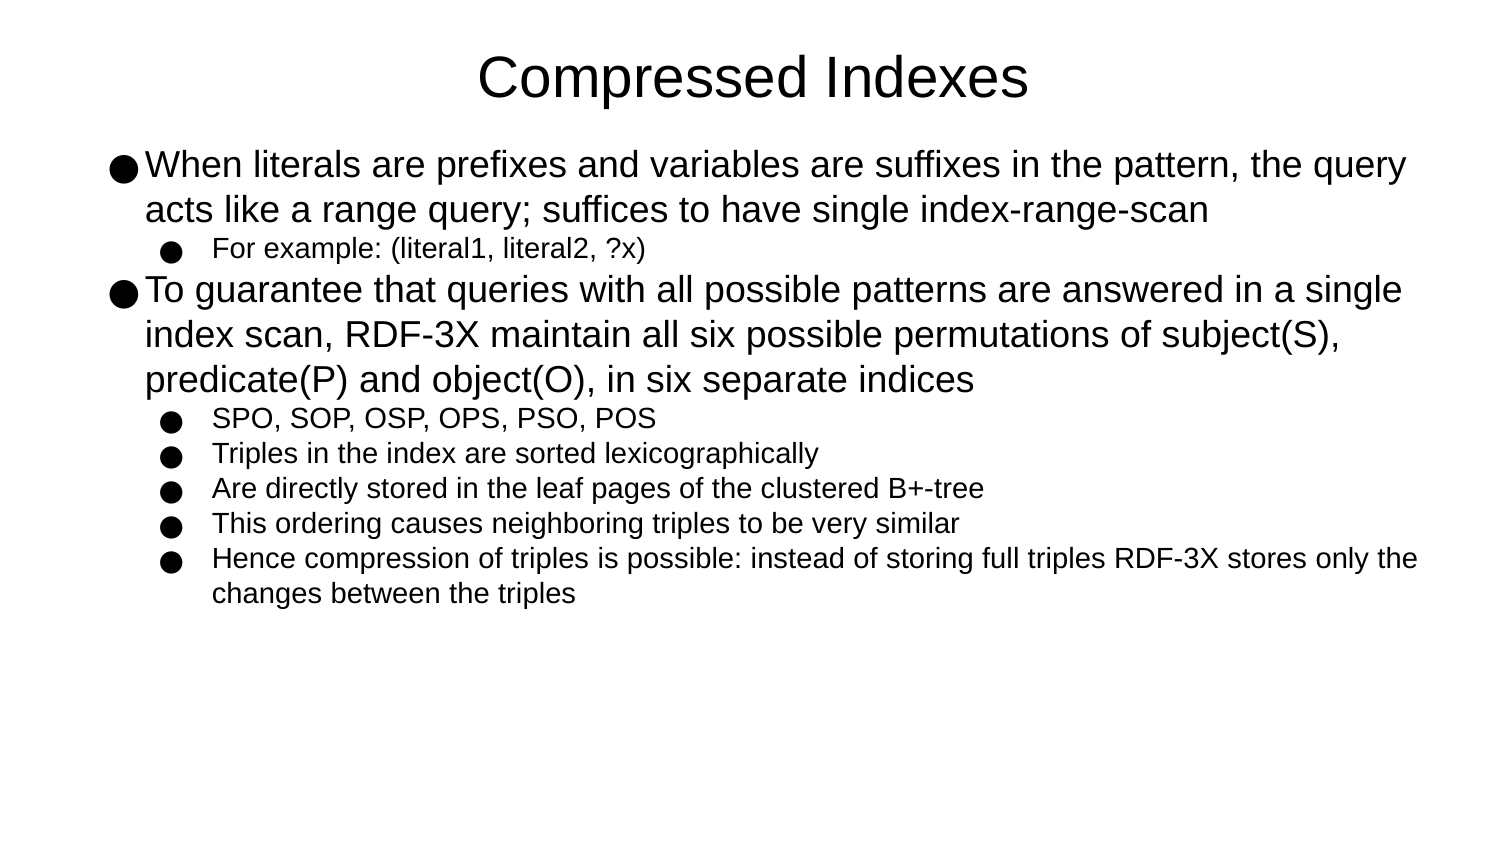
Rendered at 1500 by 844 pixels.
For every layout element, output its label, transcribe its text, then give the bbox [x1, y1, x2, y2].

text_box When literals are prefixes and variables are suffixes in the pattern, the query acts like a range query; suffices to have single index-range-scan For example: (literal1, literal2, ?x) To guarantee that queries with all possible patterns are answered in a single index scan, RDF-3X maintain all six possible permutations of subject(S), predicate(P) and object(O), in six separate indices SPO, SOP, OSP, OPS, PSO, POS Triples in the index are sorted lexicographically Are directly stored in the leaf pages of the clustered B+-tree This ordering causes neighboring triples to be very similar Hence compression of triples is possible: instead of storing full triples RDF-3X stores only the changes between the triples [55, 124, 1453, 685]
text_box Compressed Indexes [55, 24, 1453, 118]
